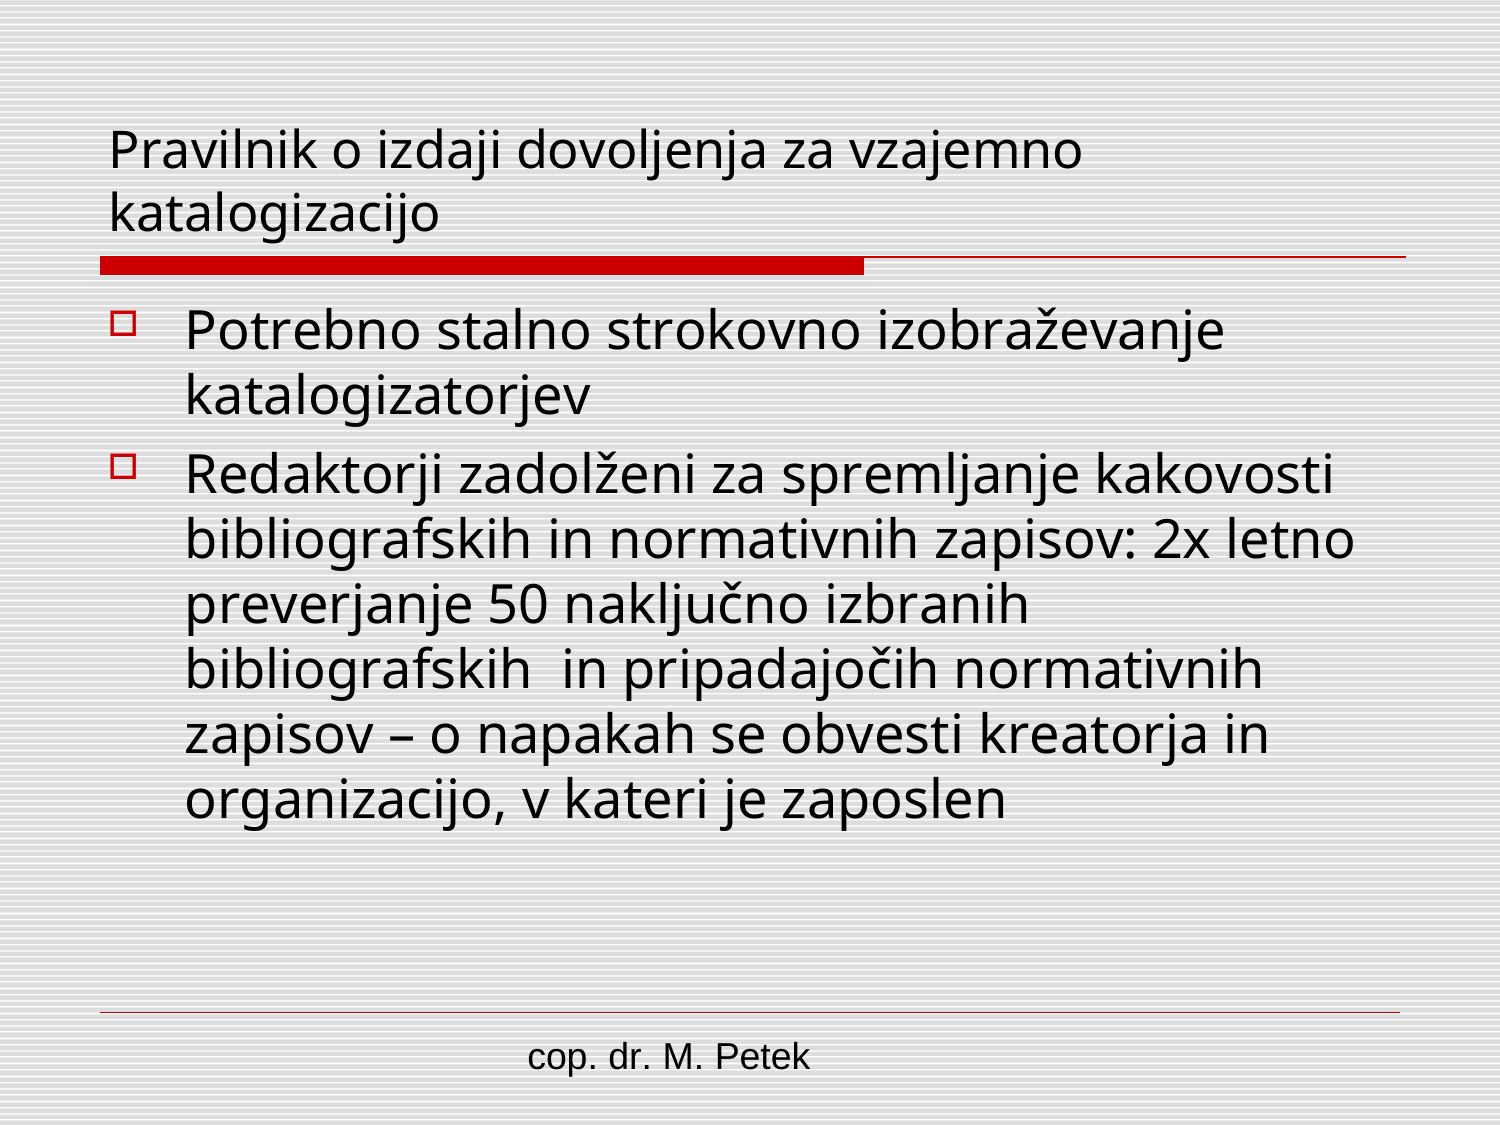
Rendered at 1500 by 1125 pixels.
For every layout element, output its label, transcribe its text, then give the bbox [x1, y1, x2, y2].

picture [0, 0, 1500, 1125]
list Potrebno stalno strokovno izobraževanje katalogizatorjev Redaktorji zadolženi za spremljanje kakovosti bibliografskih in normativnih zapisov: 2x letno preverjanje 50 naključno izbranih bibliografskih in pripadajočih normativnih zapisov – o napakah se obvesti kreatorja in organizacijo, v kateri je zaposlen [92, 287, 1406, 988]
title Pravilnik o izdaji dovoljenja za vzajemno katalogizacijo [94, 49, 1407, 250]
